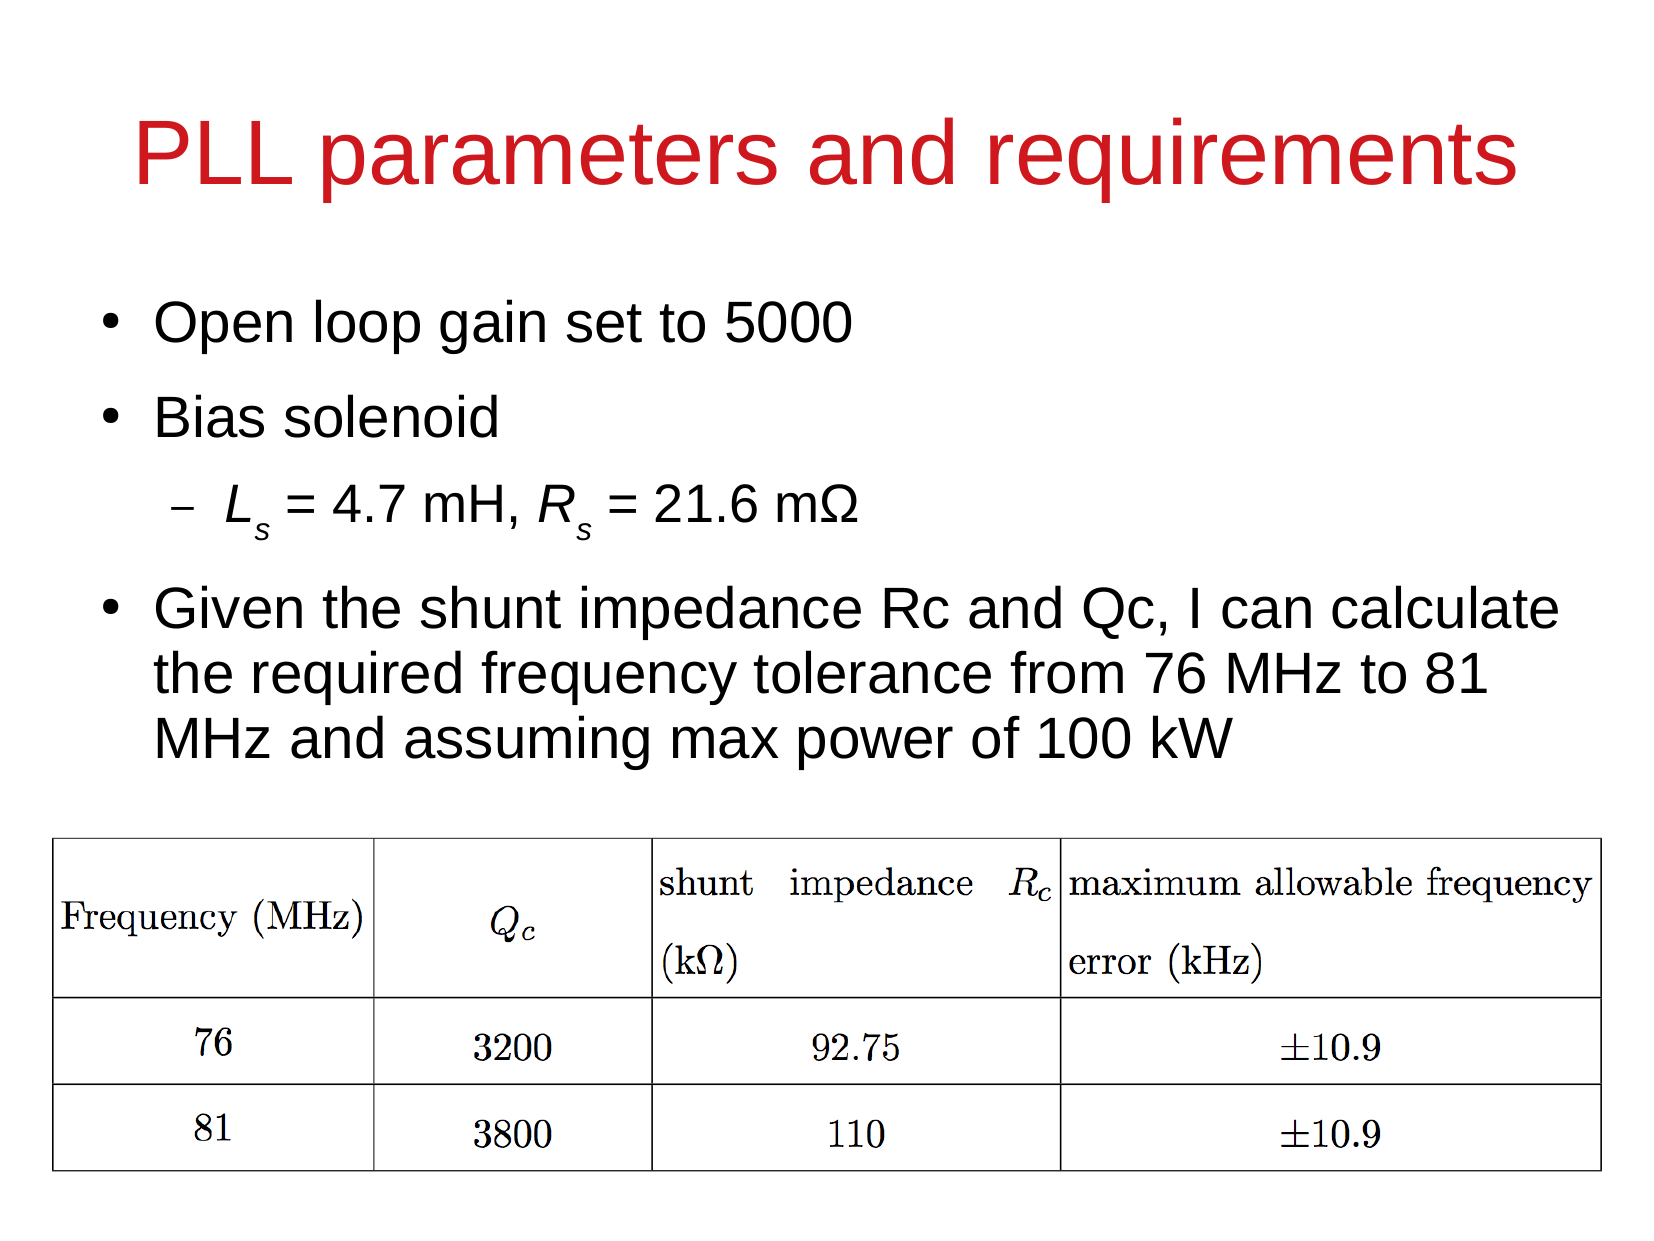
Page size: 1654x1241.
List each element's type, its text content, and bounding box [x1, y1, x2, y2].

picture [0, 787, 1654, 1203]
title PLL parameters and requirements [82, 49, 1571, 257]
list Open loop gain set to 5000 Bias solenoid Ls = 4.7 mH, Rs = 21.6 mΩ Given the shunt impedance Rc and Qc, I can calculate the required frequency tolerance from 76 MHz to 81 MHz and assuming max power of 100 kW [82, 290, 1571, 787]
